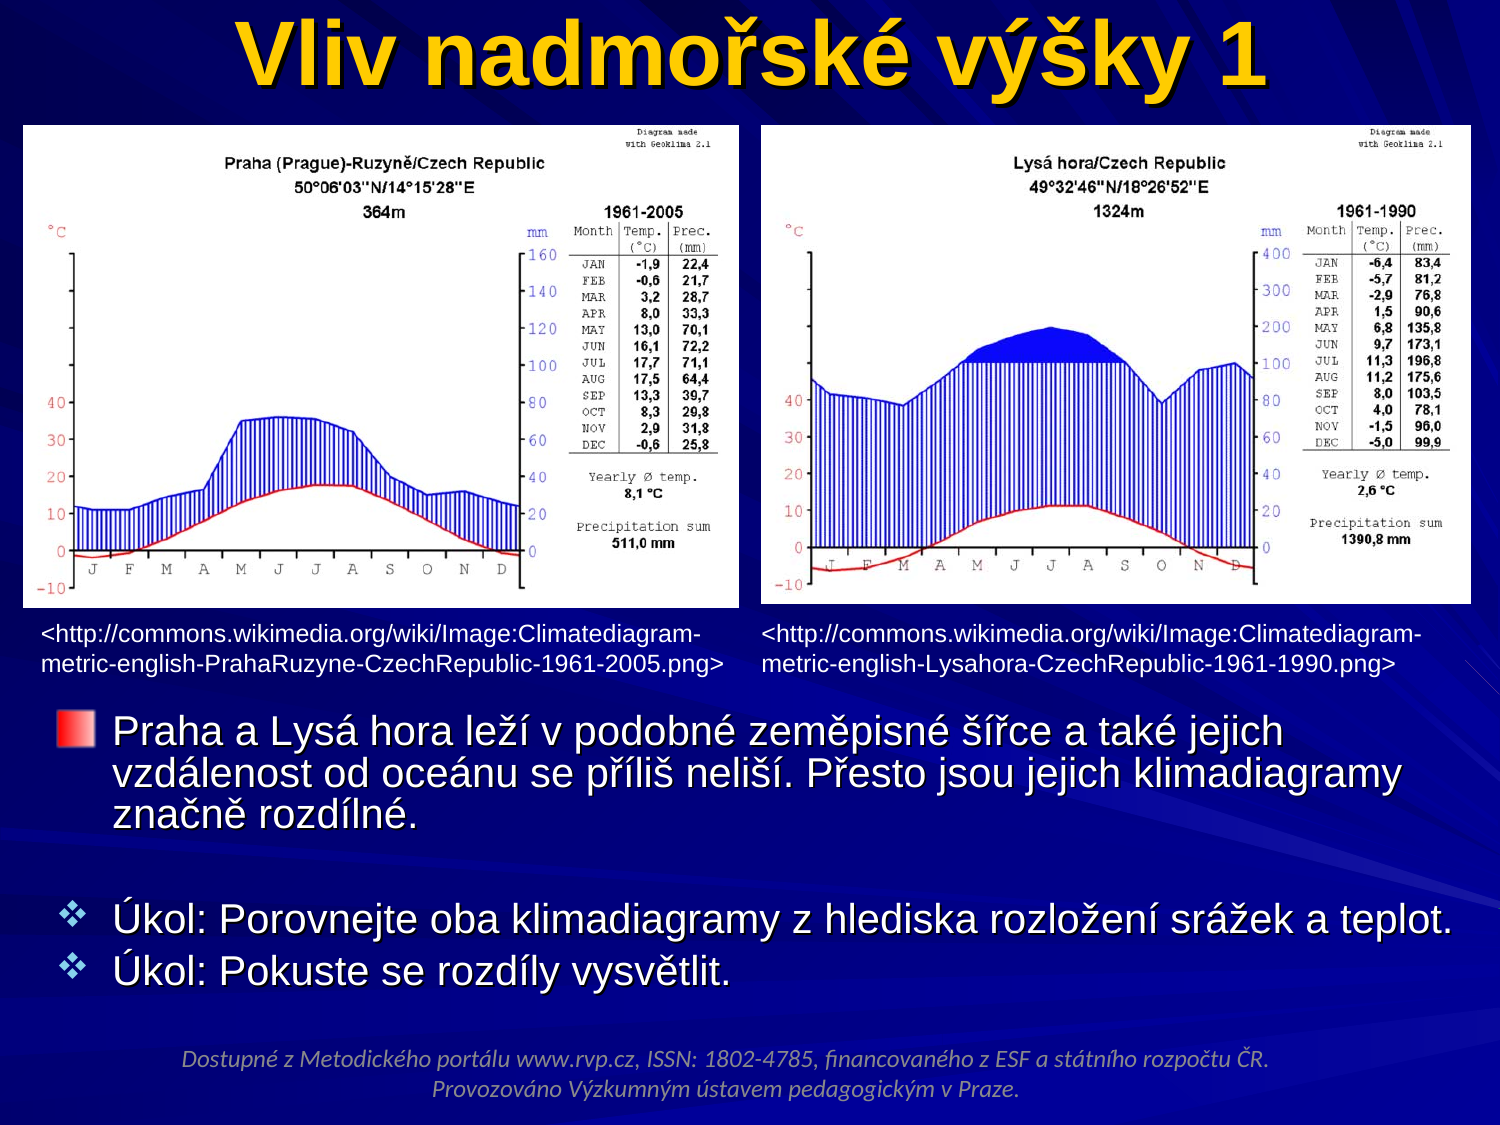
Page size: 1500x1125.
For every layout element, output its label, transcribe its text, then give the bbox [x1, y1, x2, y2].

text_box Dostupné z Metodického portálu www.rvp.cz, ISSN: 1802-4785, financovaného z ESF a státního rozpočtu ČR. Provozováno Výzkumným ústavem pedagogickým v Praze. [105, 1042, 1348, 1103]
picture [761, 125, 1471, 604]
title Vliv nadmořské výšky 1 [76, 0, 1427, 148]
list Praha a Lysá hora leží v podobné zeměpisné šířce a také jejich vzdálenost od oceánu se příliš neliší. Přesto jsou jejich klimadiagramy značně rozdílné. Úkol: Porovnejte oba klimadiagramy z hlediska rozložení srážek a teplot. Úkol: Pokuste se rozdíly vysvětlit. [41, 704, 1500, 1066]
text_box <http://commons.wikimedia.org/wiki/Image:Climatediagram-metric-english-Lysahora-CzechRepublic-1961-1990.png> [750, 609, 1459, 685]
picture [23, 125, 739, 608]
text_box <http://commons.wikimedia.org/wiki/Image:Climatediagram-metric-english-PrahaRuzyne-CzechRepublic-1961-2005.png> [25, 609, 750, 685]
